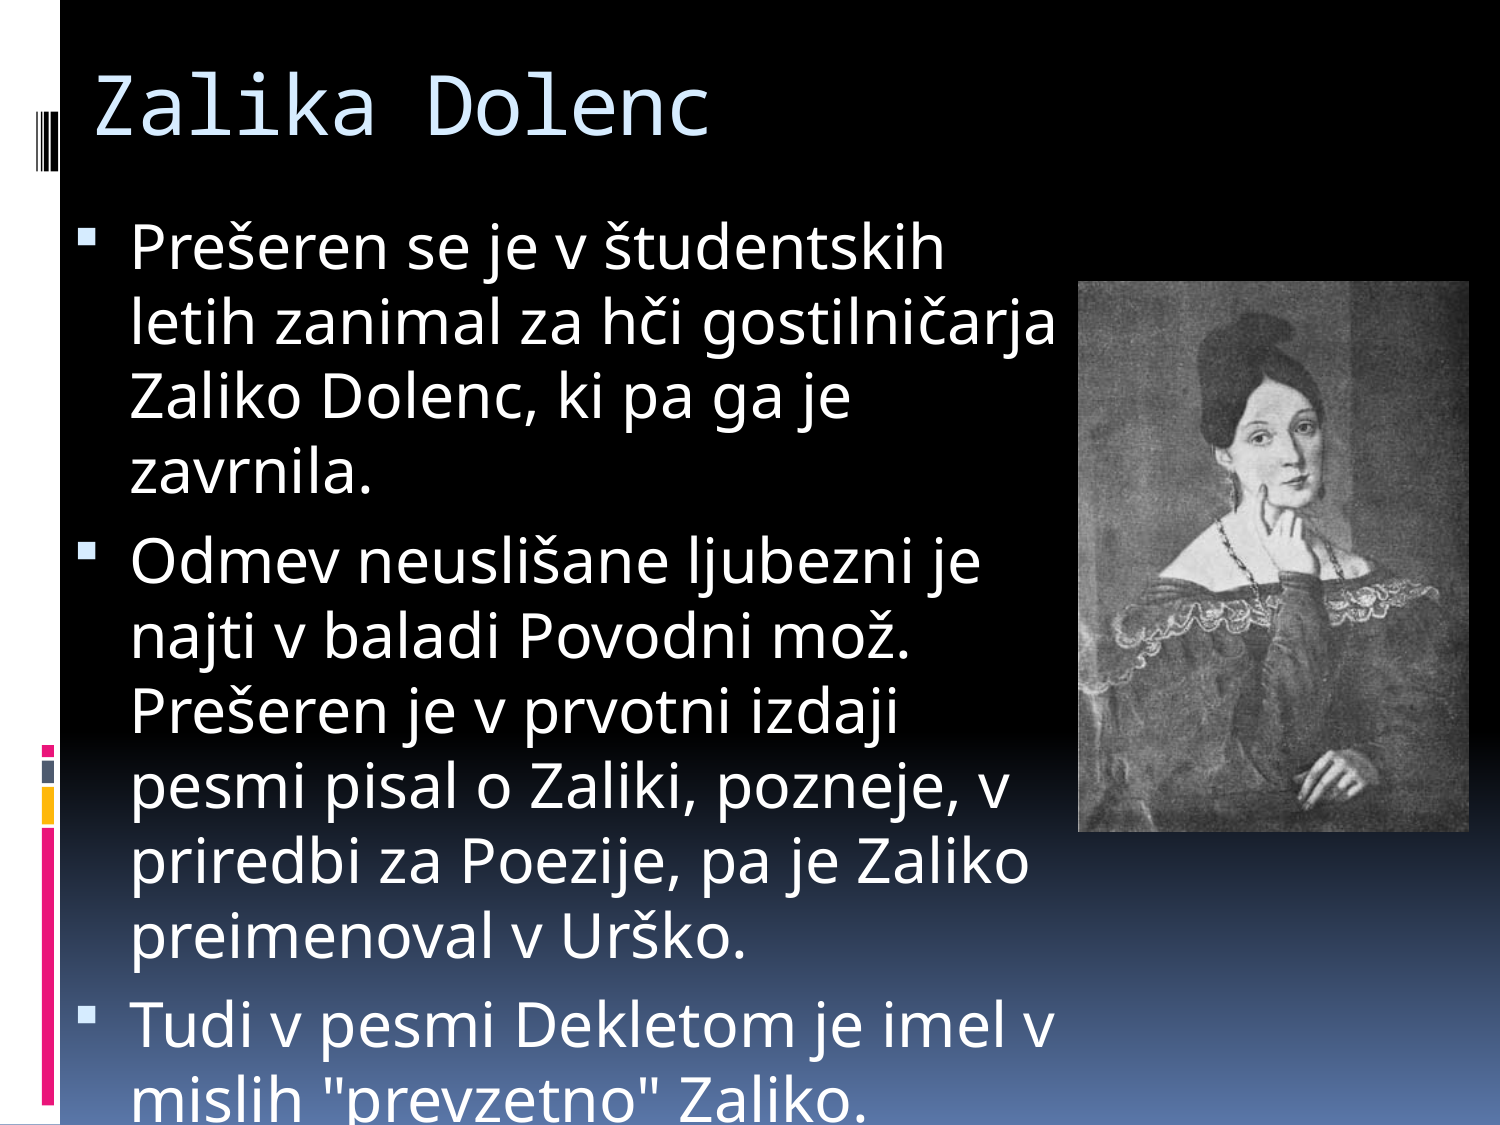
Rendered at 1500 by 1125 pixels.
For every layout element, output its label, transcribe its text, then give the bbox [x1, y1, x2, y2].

title Zalika Dolenc [75, 45, 1425, 233]
picture [1078, 281, 1469, 833]
list Prešeren se je v študentskih letih zanimal za hči gostilničarja Zaliko Dolenc, ki pa ga je zavrnila. Odmev neuslišane ljubezni je najti v baladi Povodni mož. Prešeren je v prvotni izdaji pesmi pisal o Zaliki, pozneje, v priredbi za Poezije, pa je Zaliko preimenoval v Urško. Tudi v pesmi Dekletom je imel v mislih "prevzetno" Zaliko. [46, 199, 1079, 1125]
